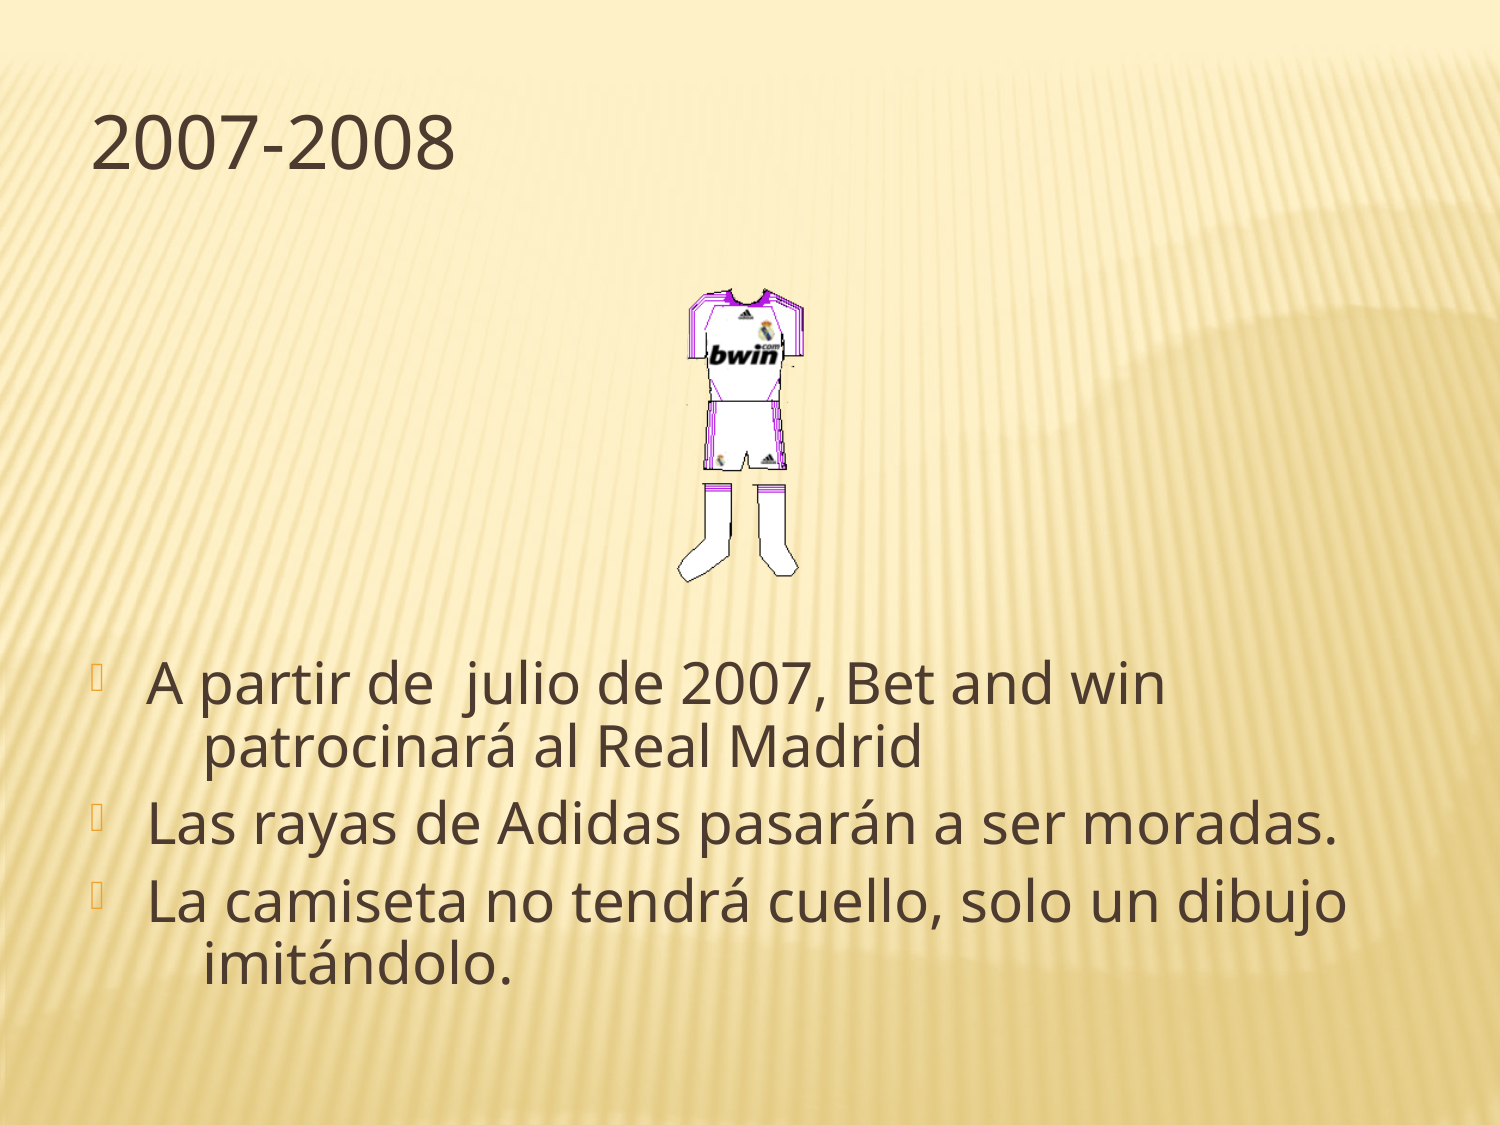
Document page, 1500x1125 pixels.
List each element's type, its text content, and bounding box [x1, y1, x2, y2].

title 2007-2008 [75, 45, 1426, 234]
list A partir de julio de 2007, Bet and win patrocinará al Real Madrid Las rayas de Adidas pasarán a ser moradas. La camiseta no tendrá cuello, solo un dibujo imitándolo. [75, 646, 1426, 1006]
picture [652, 262, 848, 622]
